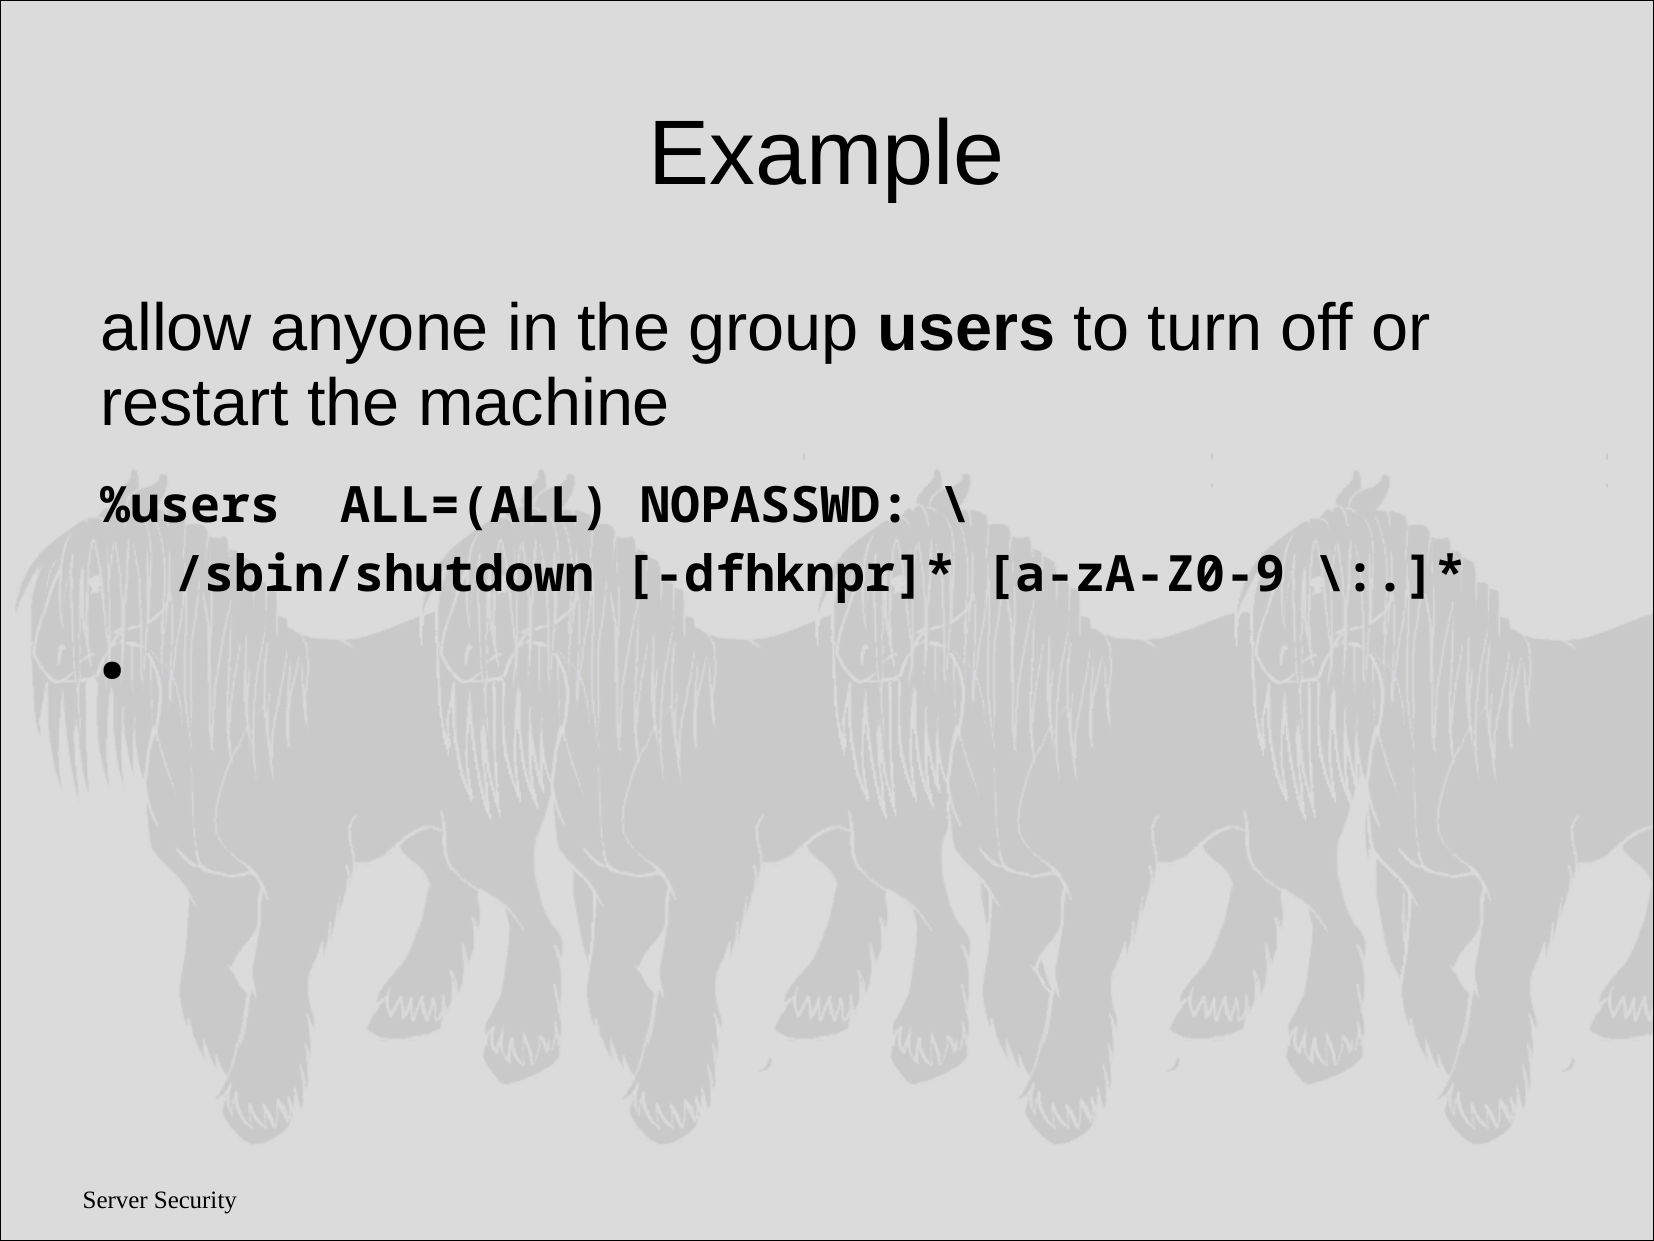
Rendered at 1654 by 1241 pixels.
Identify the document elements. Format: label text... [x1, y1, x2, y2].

list allow anyone in the group users to turn off or restart the machine %users ALL=(ALL) NOPASSWD: \ /sbin/shutdown [-dfhknpr]* [a-zA-Z0-9 \:.]* [82, 290, 1571, 1094]
title Example [82, 56, 1571, 250]
